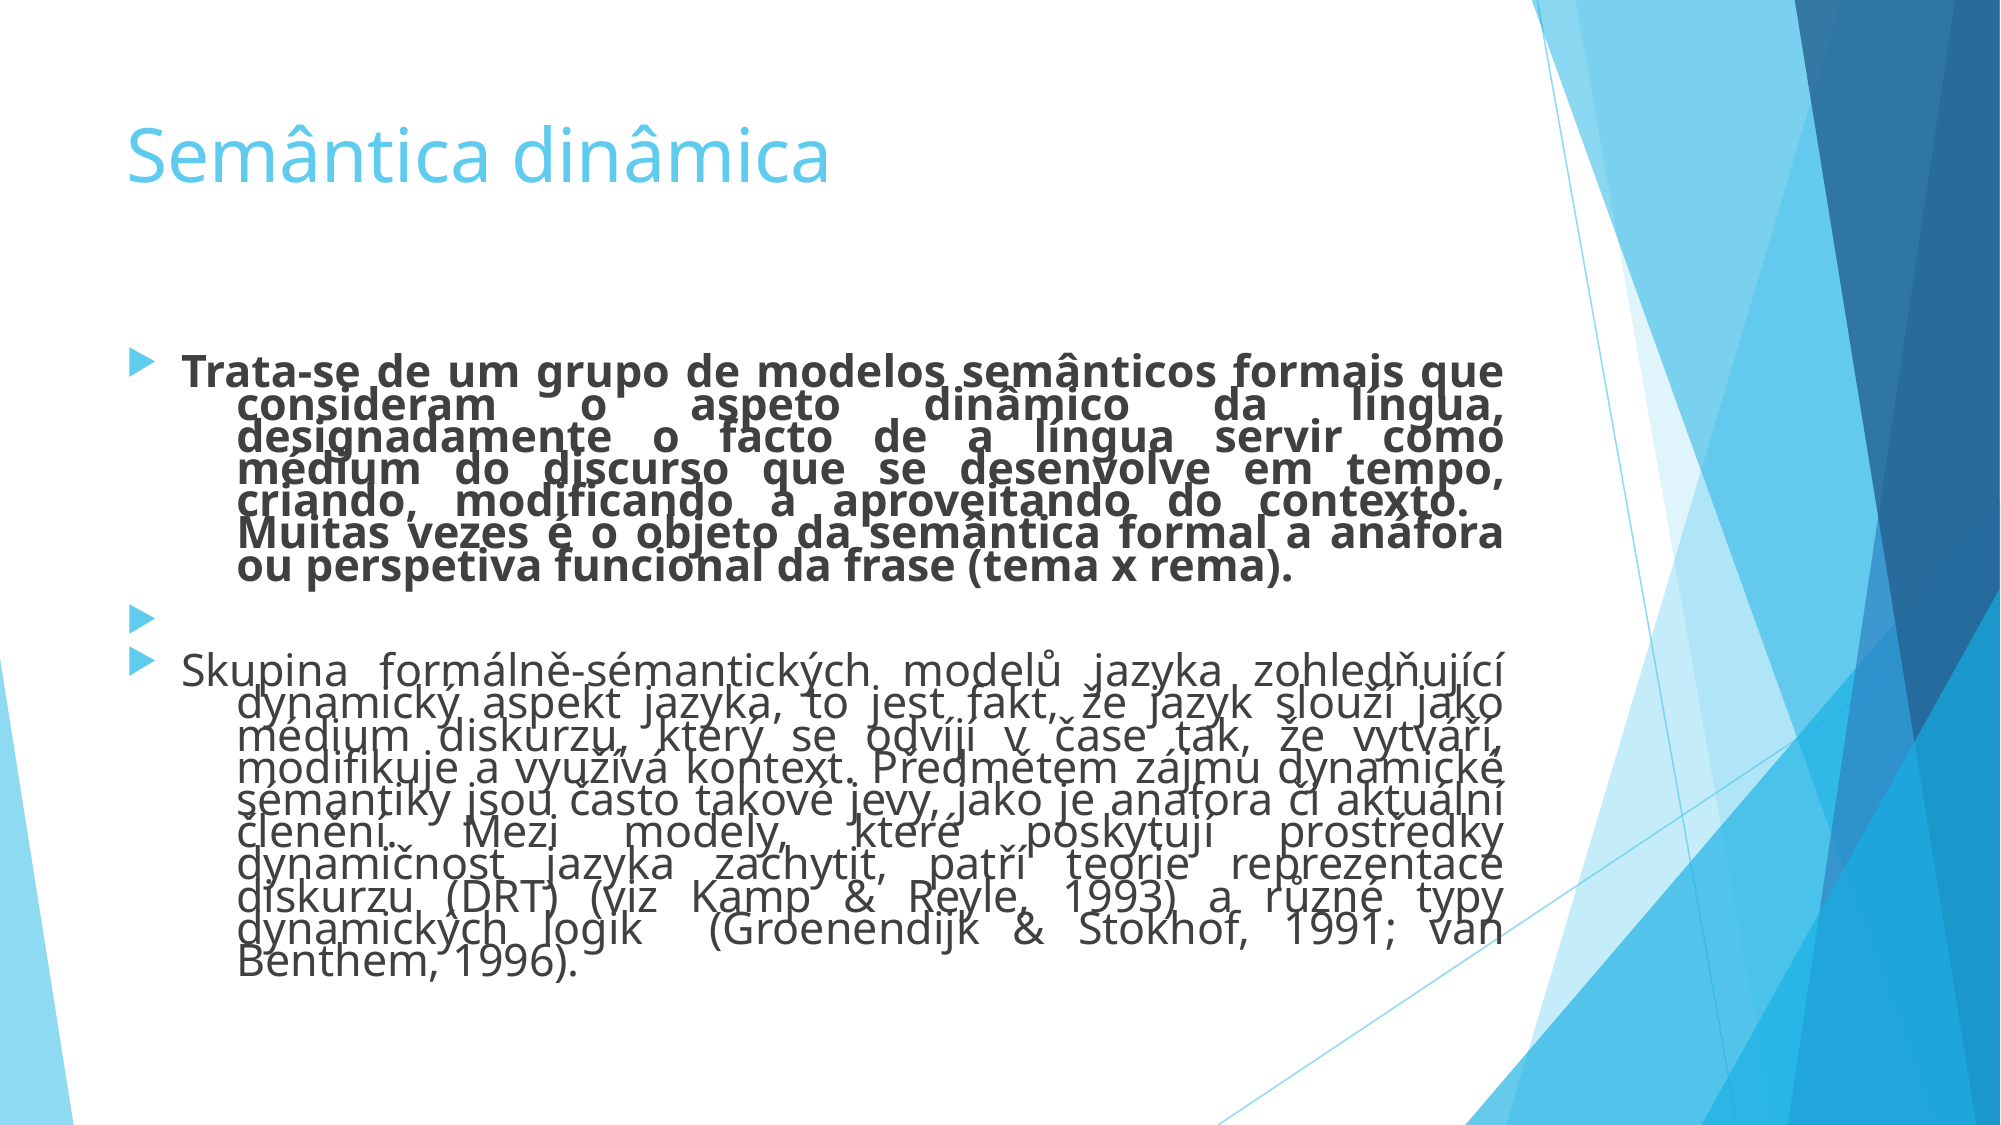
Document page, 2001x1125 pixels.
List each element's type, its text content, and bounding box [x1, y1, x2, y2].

title Semântica dinâmica [111, 99, 1522, 317]
list Trata-se de um grupo de modelos semânticos formais que consideram o aspeto dinâmico da língua, designadamente o facto de a língua servir como médium do discurso que se desenvolve em tempo, criando, modificando a aproveitando do contexto. Muitas vezes é o objeto da semântica formal a anáfora ou perspetiva funcional da frase (tema x rema). Skupina formálně‑sémantických modelů jazyka zohledňující dynamický aspekt jazyka, to jest fakt, že jazyk slouží jako médium diskurzu, který se odvíjí v čase tak, že vytváří, modifikuje a využívá kontext. Předmětem zájmu dynamické sémantiky jsou často takové jevy, jako je anafora či aktuální členění. Mezi modely, které poskytují prostředky dynamičnost jazyka zachytit, patří teorie reprezentace diskurzu (DRT) (viz Kamp & Reyle, 1993) a různé typy dynamických logik (Groenendijk & Stokhof, 1991; van Benthem, 1996). [111, 354, 1522, 992]
